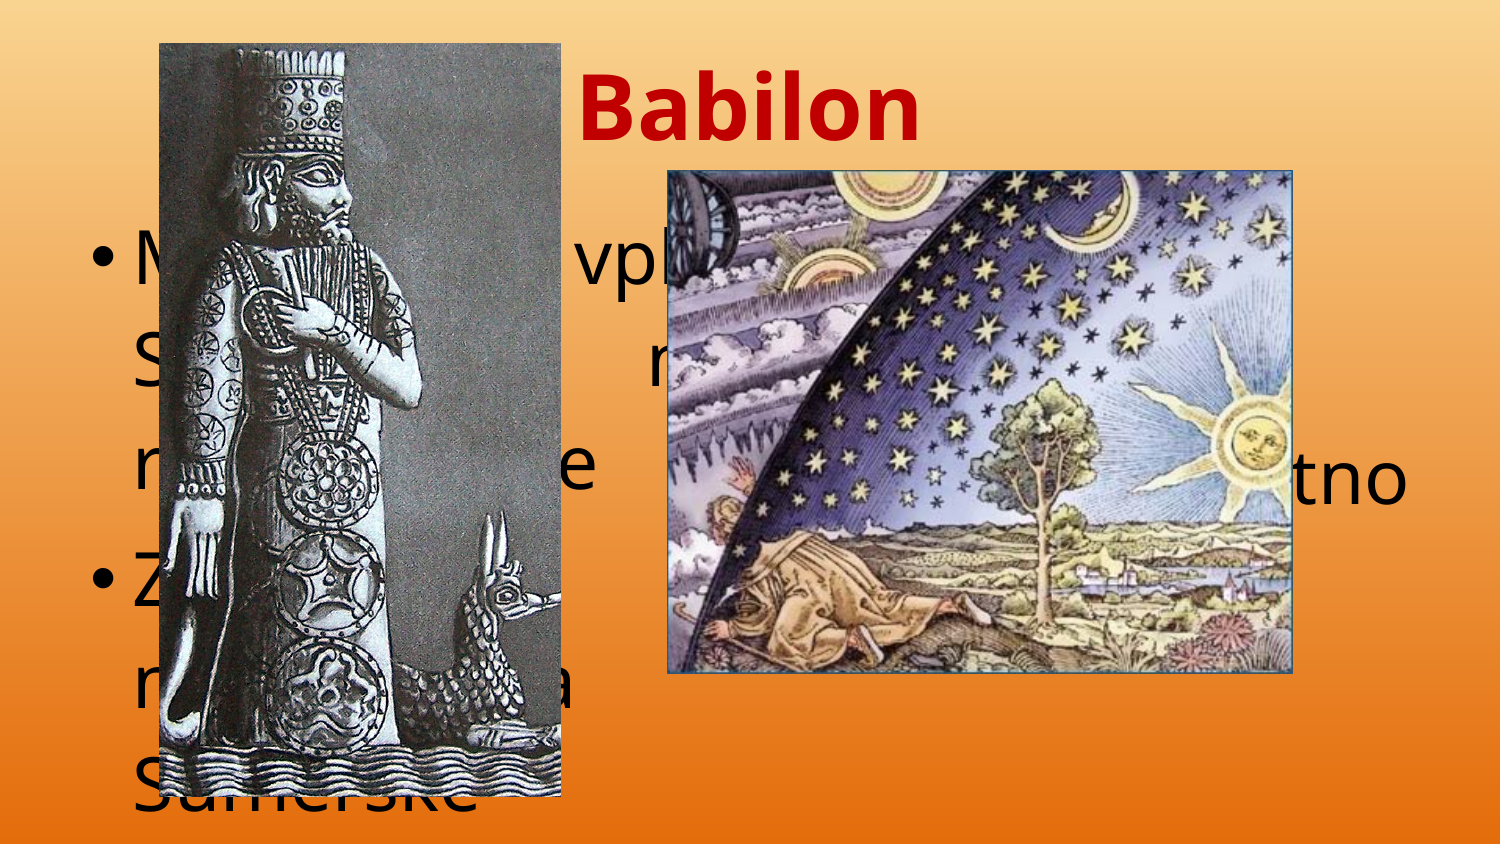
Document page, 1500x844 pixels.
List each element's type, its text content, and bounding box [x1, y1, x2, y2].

table_header Razvoj astrologije Vera v posmrtno življenje [750, 197, 1425, 844]
table_header Močen vpliv Sumercev na razvoj religije Zaradi nadaljevanja Sumerske kulture vemo več o sumerski kulturi Božanstva: Marduk – glavni bog [75, 197, 750, 844]
picture [159, 43, 561, 797]
title Babilon [75, 33, 1425, 175]
picture [667, 170, 1293, 674]
